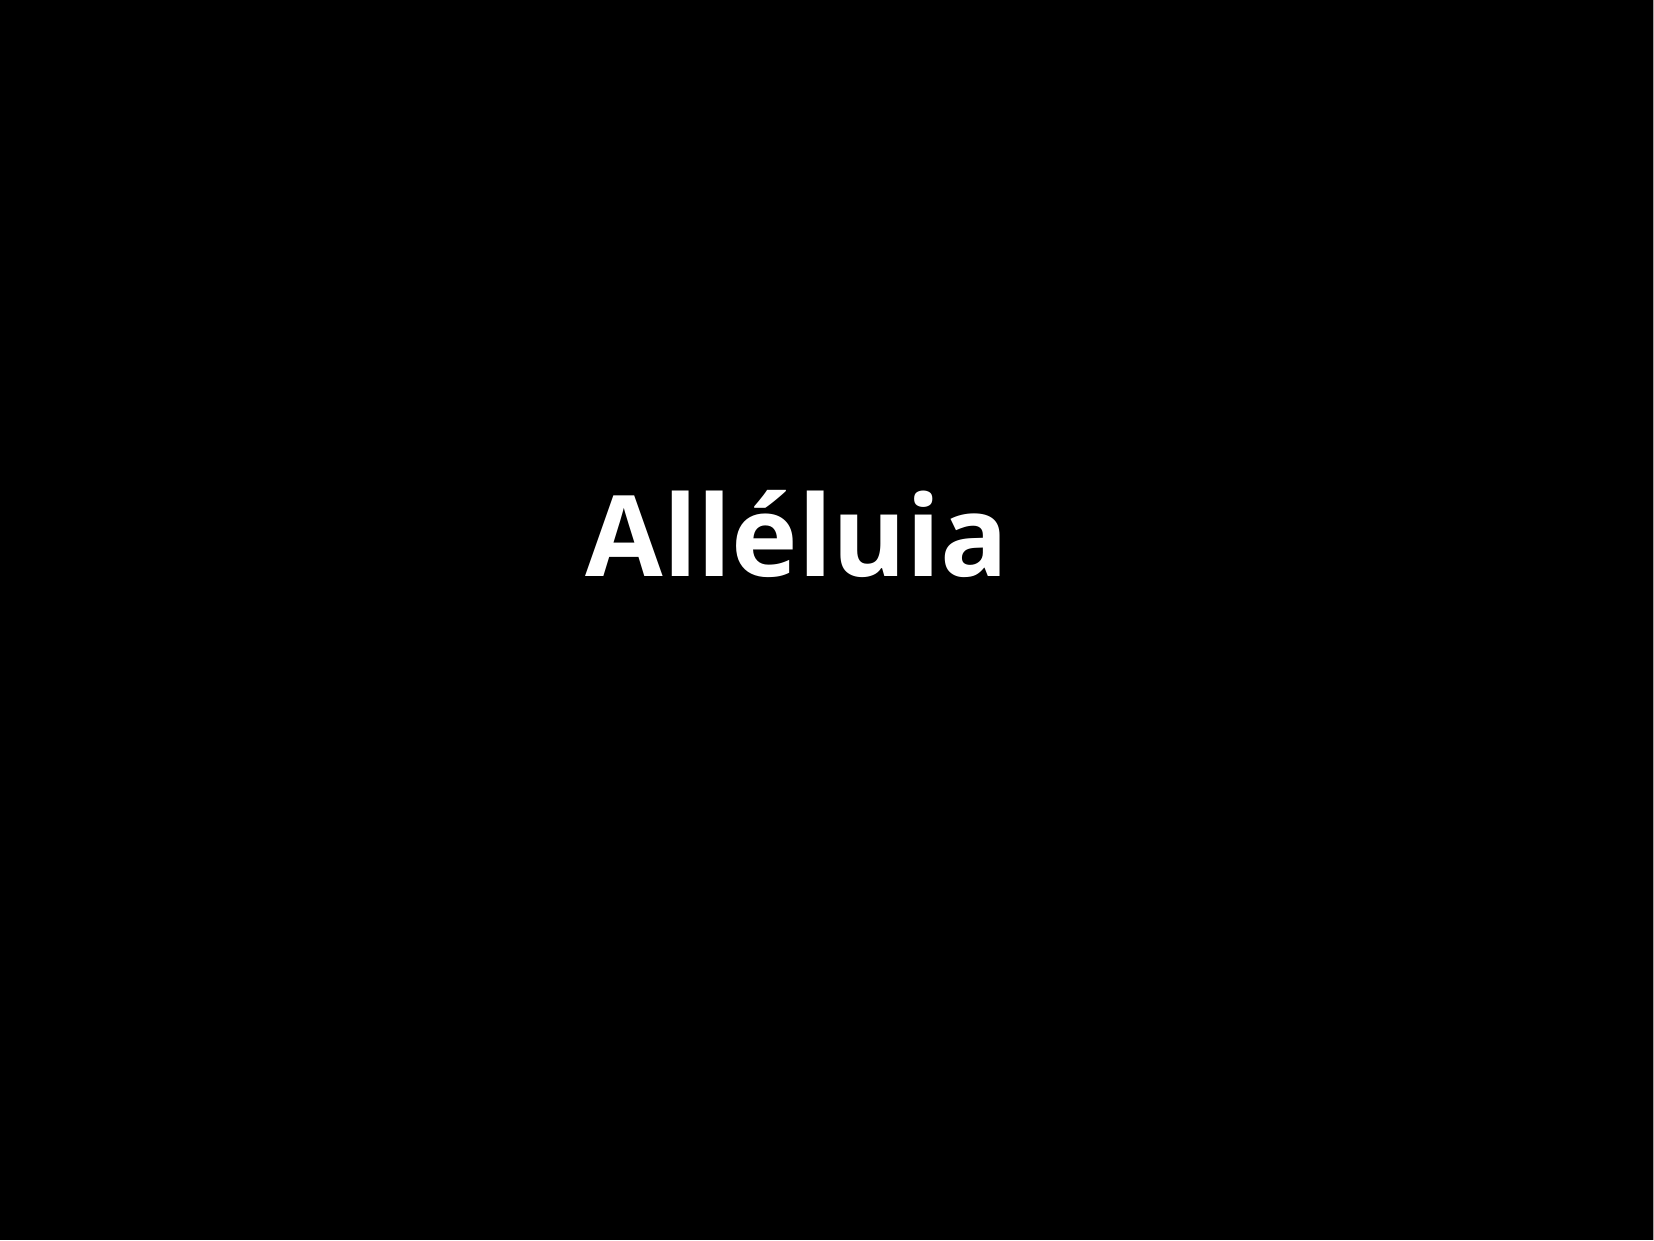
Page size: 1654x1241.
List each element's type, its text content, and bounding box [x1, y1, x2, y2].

text_box Alléluia [88, 88, 1507, 975]
